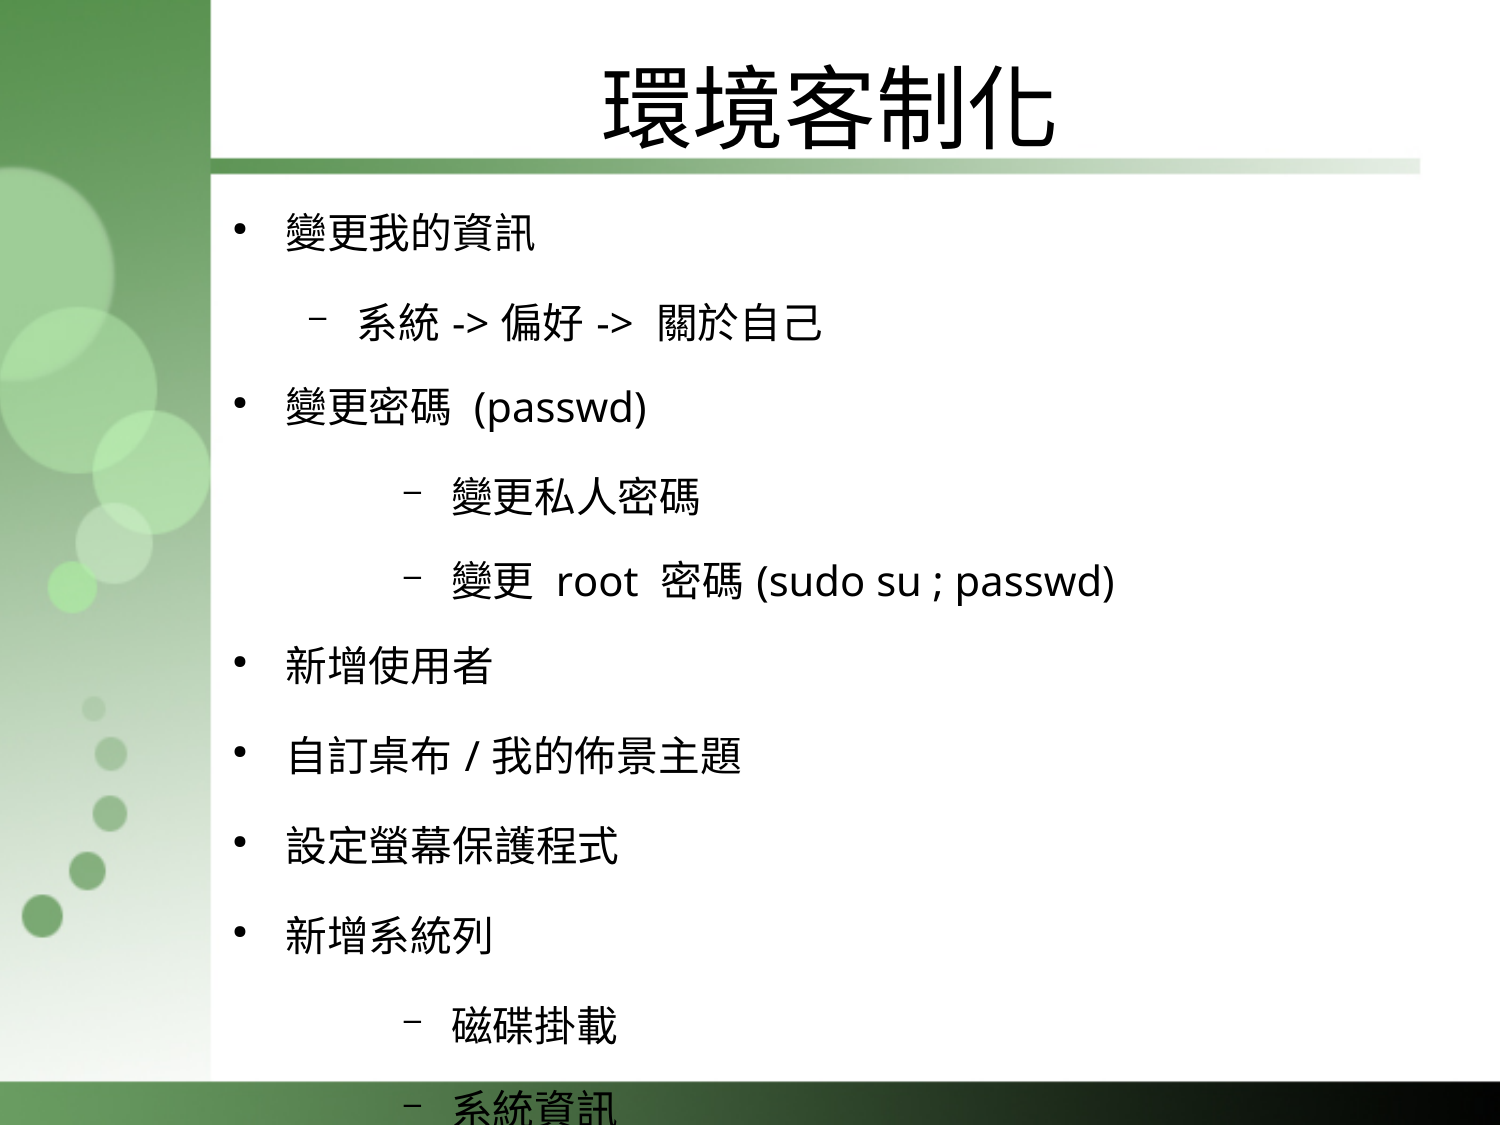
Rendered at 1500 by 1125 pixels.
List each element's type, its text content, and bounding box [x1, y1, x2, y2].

list 變更我的資訊 系統->偏好-> 關於自己 變更密碼 (passwd) 變更私人密碼 變更 root 密碼(sudo su ; passwd) 新增使用者 自訂桌布/我的佈景主題 設定螢幕保護程式 新增系統列 磁碟掛載 系統資訊 [214, 199, 1447, 983]
picture [0, 0, 1500, 1125]
picture [582, 1116, 589, 1123]
picture [602, 1095, 610, 1125]
title 環境客制化 [214, 44, 1447, 161]
picture [514, 1109, 521, 1125]
